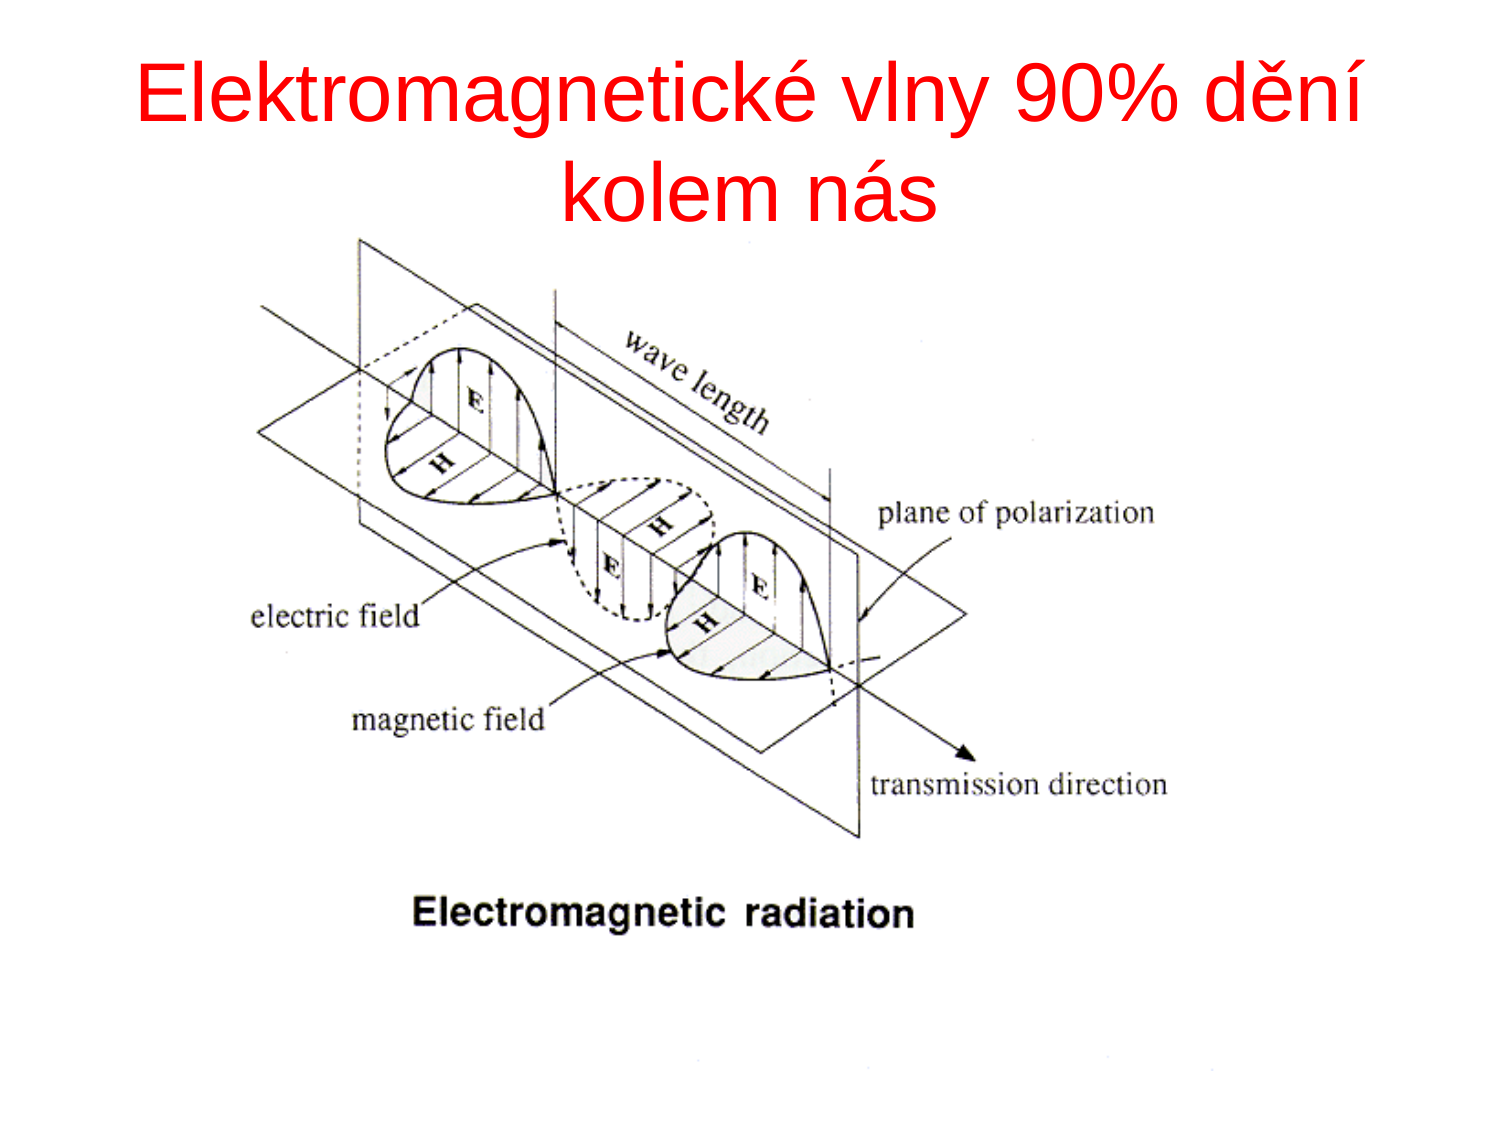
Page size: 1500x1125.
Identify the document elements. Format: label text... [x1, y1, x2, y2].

picture [171, 247, 1272, 1071]
text_box Elektromagnetické vlny 90% dění kolem nás [64, 30, 1435, 247]
